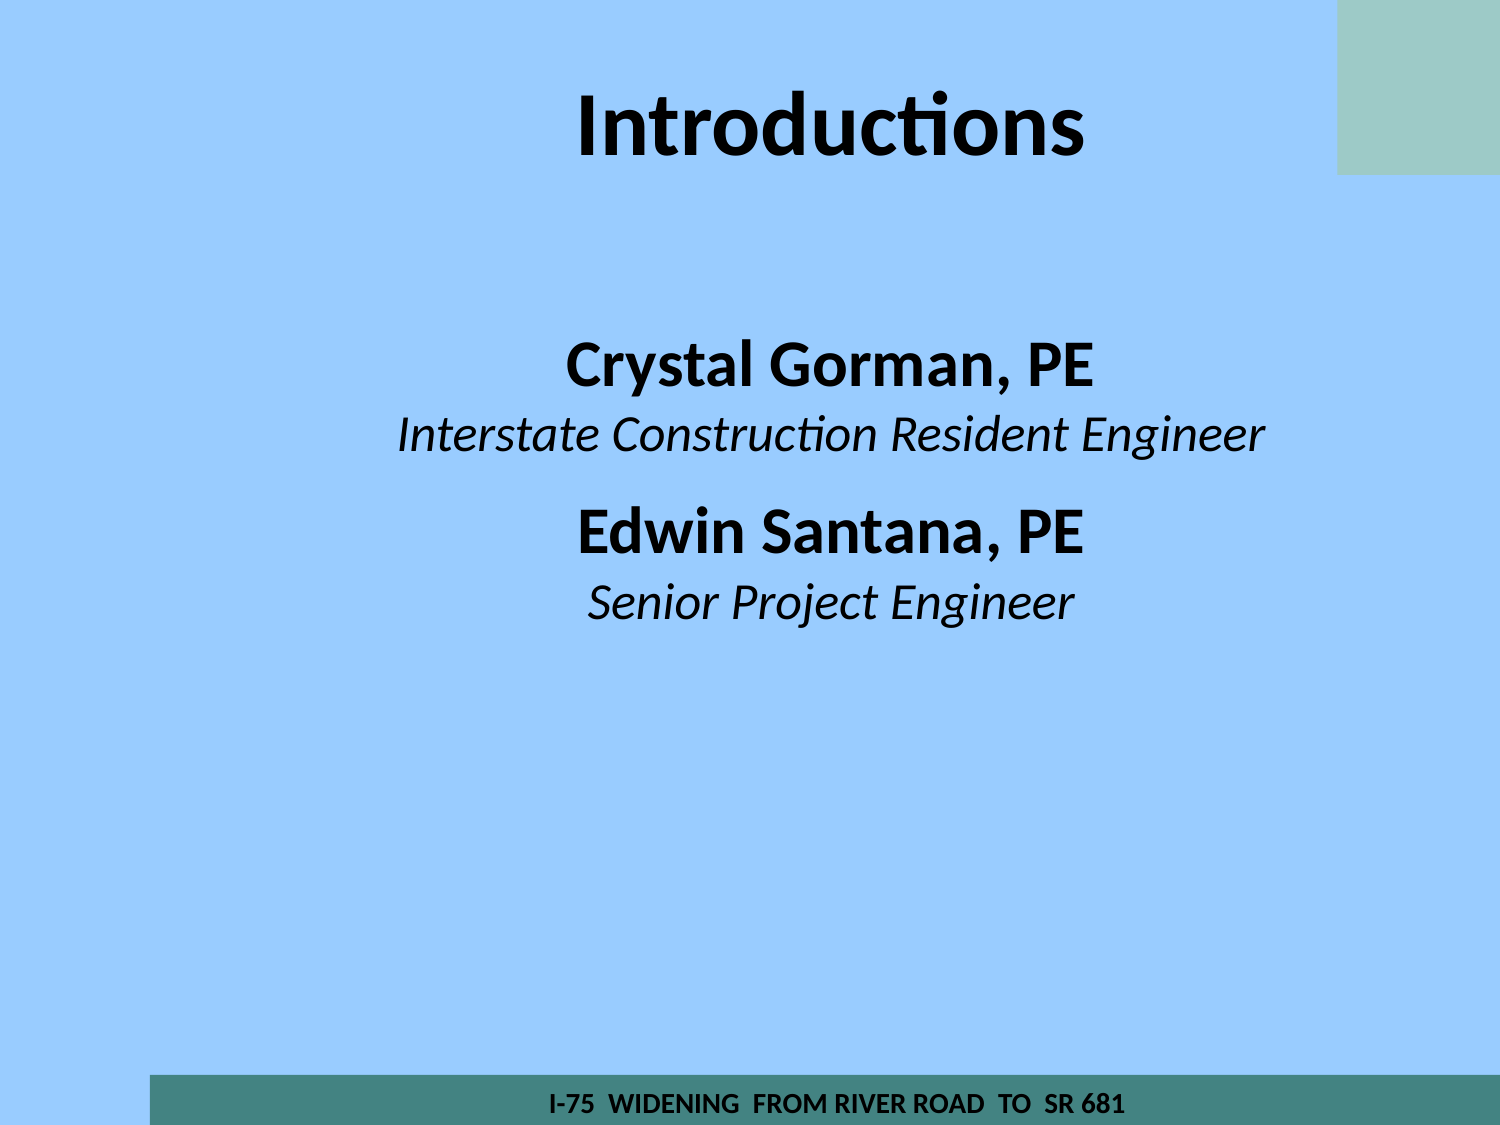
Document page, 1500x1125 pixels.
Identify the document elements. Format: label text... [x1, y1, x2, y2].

text_box Crystal Gorman, PE Interstate Construction Resident Engineer Edwin Santana, PE Senior Project Engineer [281, 312, 1382, 925]
text_box I-75 WIDENING FROM RIVER ROAD TO SR 681 [174, 1077, 1500, 1125]
text_box [149, 1074, 1500, 1125]
text_box Introductions [237, 24, 1425, 213]
